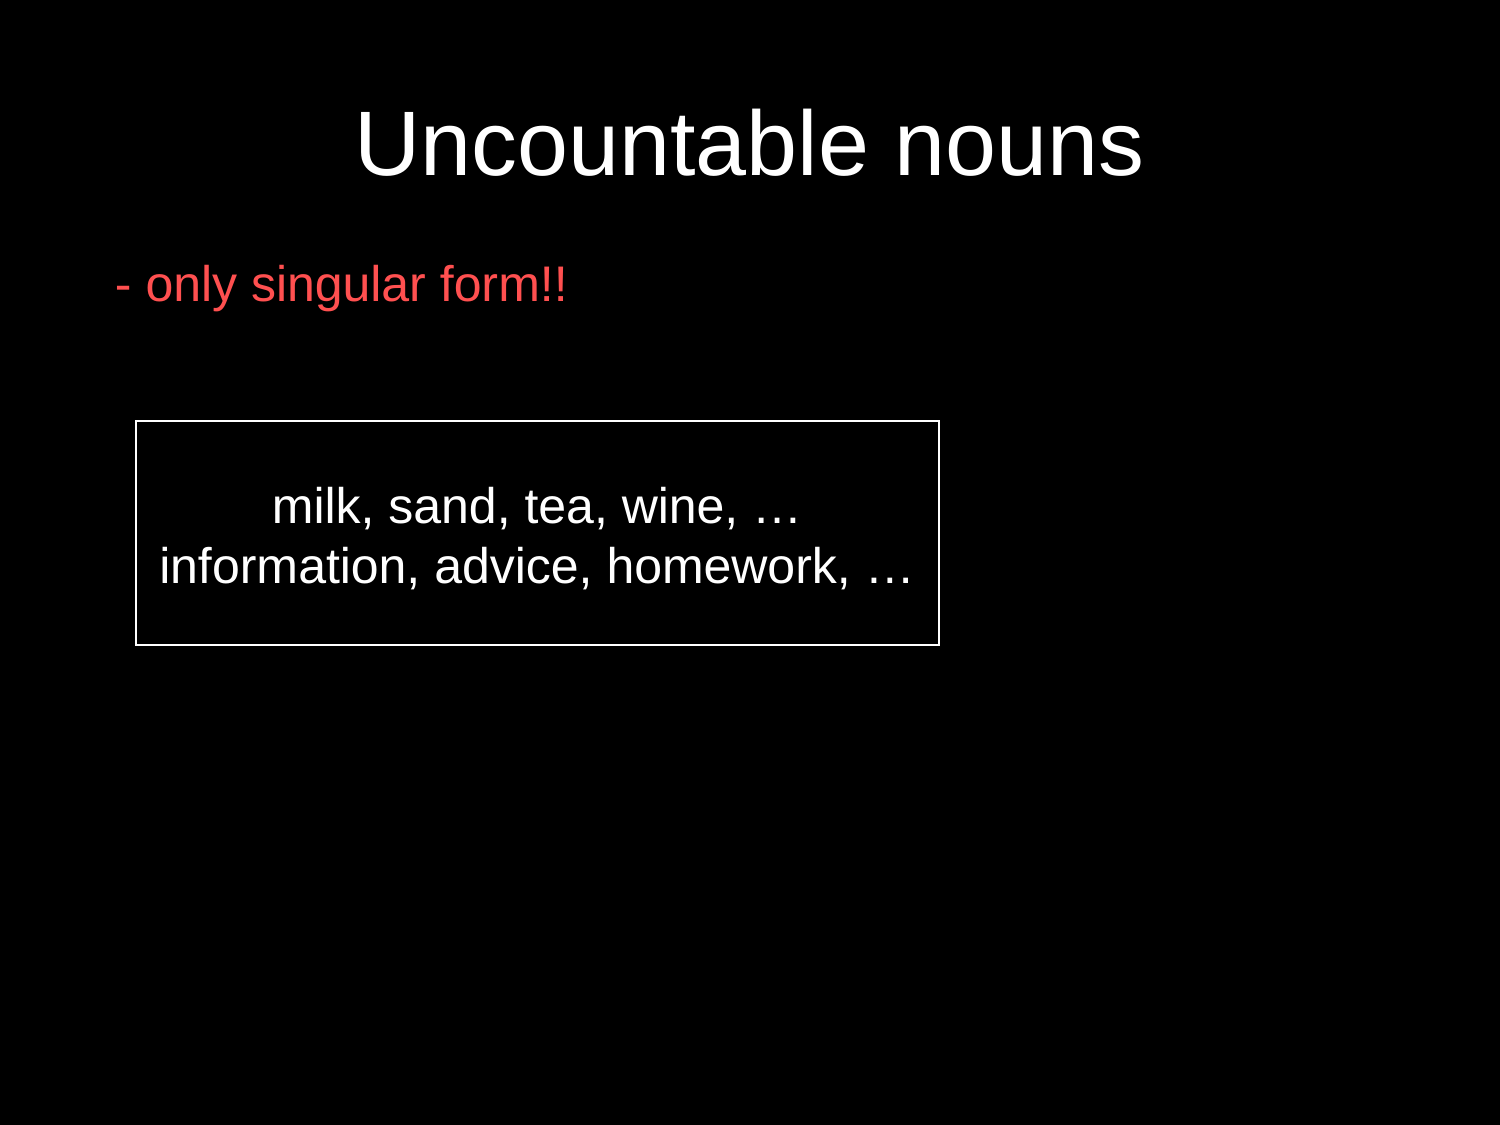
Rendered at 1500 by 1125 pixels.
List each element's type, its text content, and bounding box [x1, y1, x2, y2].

text_box milk, sand, tea, wine, … information, advice, homework, … [135, 420, 940, 646]
text_box - only singular form!! [100, 243, 597, 319]
title Uncountable nouns [75, 45, 1426, 233]
